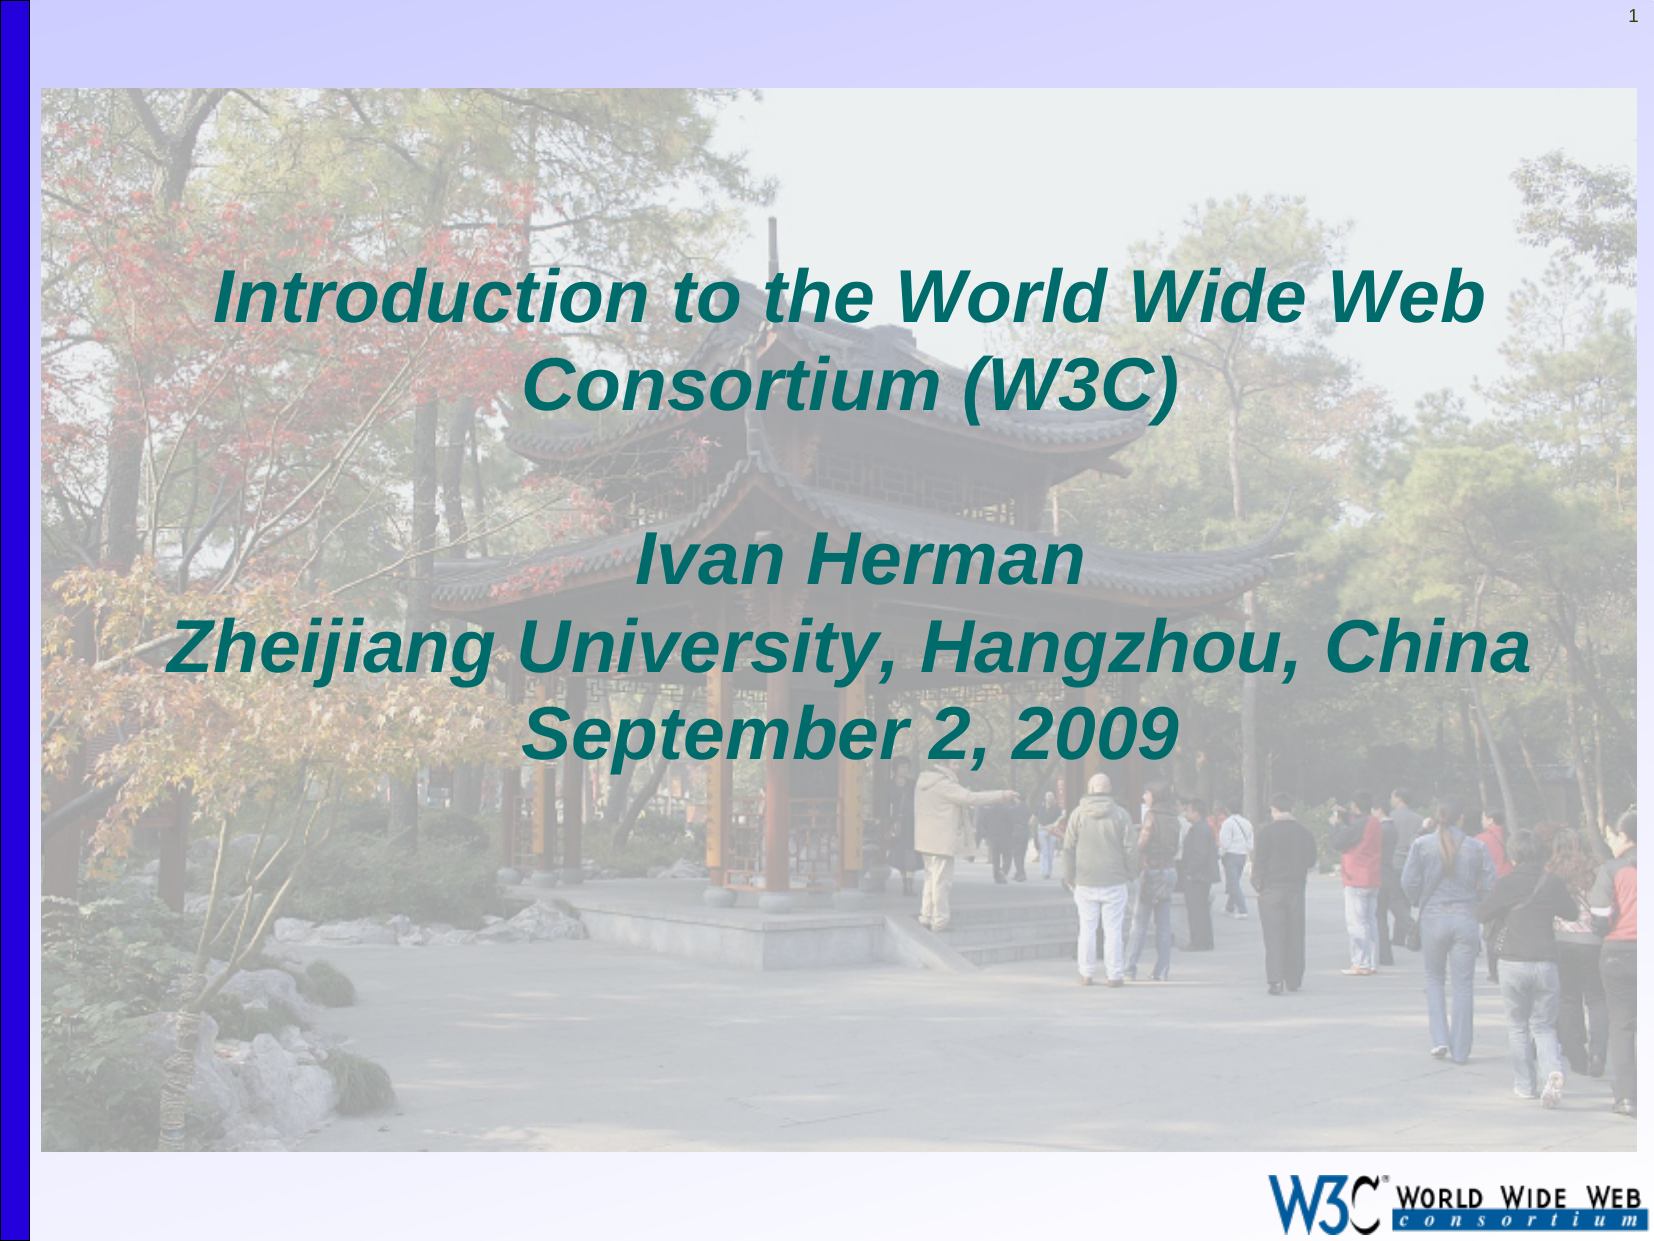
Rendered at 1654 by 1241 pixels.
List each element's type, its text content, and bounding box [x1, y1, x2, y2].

picture [41, 88, 1637, 1152]
title Introduction to the World Wide Web Consortium (W3C) Ivan Herman Zheijiang University, Hangzhou, China September 2, 2009 [118, 253, 1584, 945]
picture [1263, 1175, 1654, 1235]
